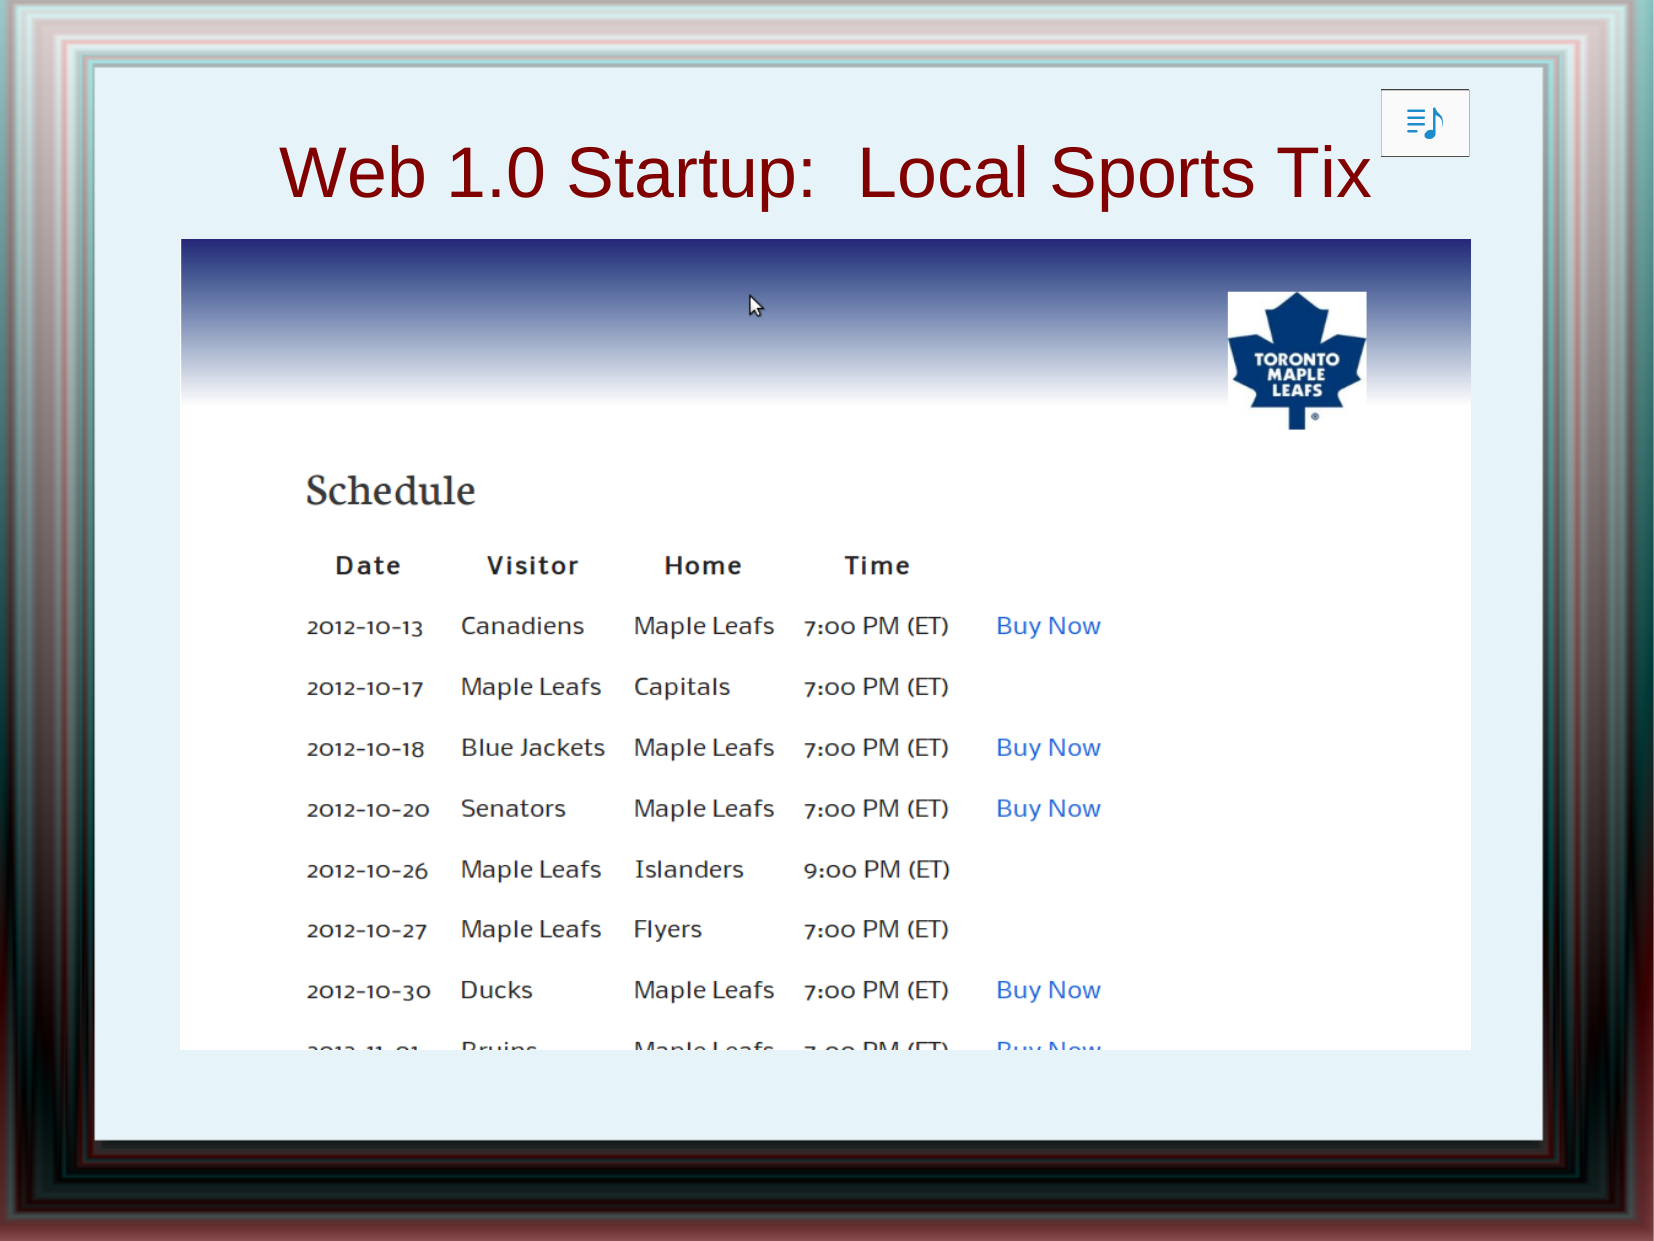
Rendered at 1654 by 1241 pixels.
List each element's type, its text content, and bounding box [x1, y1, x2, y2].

text_box [1380, 88, 1471, 158]
picture [0, 0, 1654, 1241]
title Web 1.0 Startup: Local Sports Tix [118, 88, 1536, 257]
